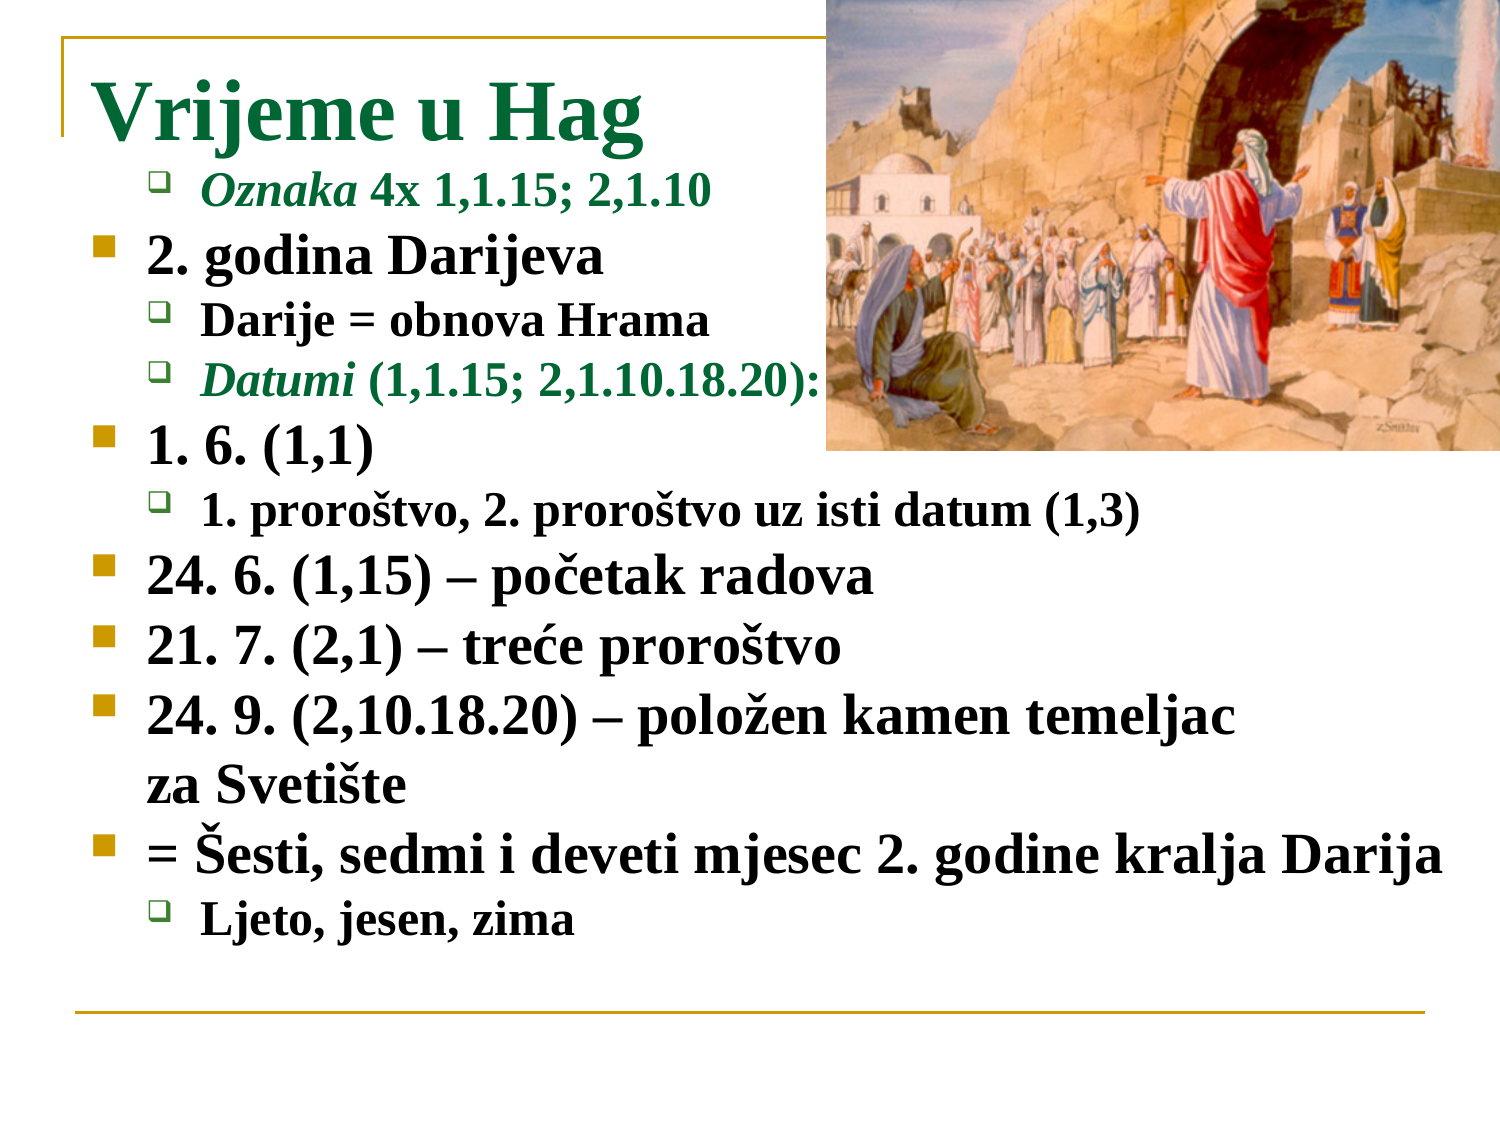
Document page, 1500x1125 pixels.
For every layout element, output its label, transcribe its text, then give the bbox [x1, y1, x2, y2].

picture [826, 0, 1500, 451]
title Vrijeme u Hag [75, 45, 826, 148]
list Oznaka 4x 1,1.15; 2,1.10 2. godina Darijeva Darije = obnova Hrama Datumi (1,1.15; 2,1.10.18.20): 1. 6. (1,1) 1. proroštvo, 2. proroštvo uz isti datum (1,3) 24. 6. (1,15) – početak radova 21. 7. (2,1) – treće proroštvo 24. 9. (2,10.18.20) – položen kamen temeljac za Svetište = Šesti, sedmi i deveti mjesec 2. godine kralja Darija Ljeto, jesen, zima [75, 148, 1500, 1006]
